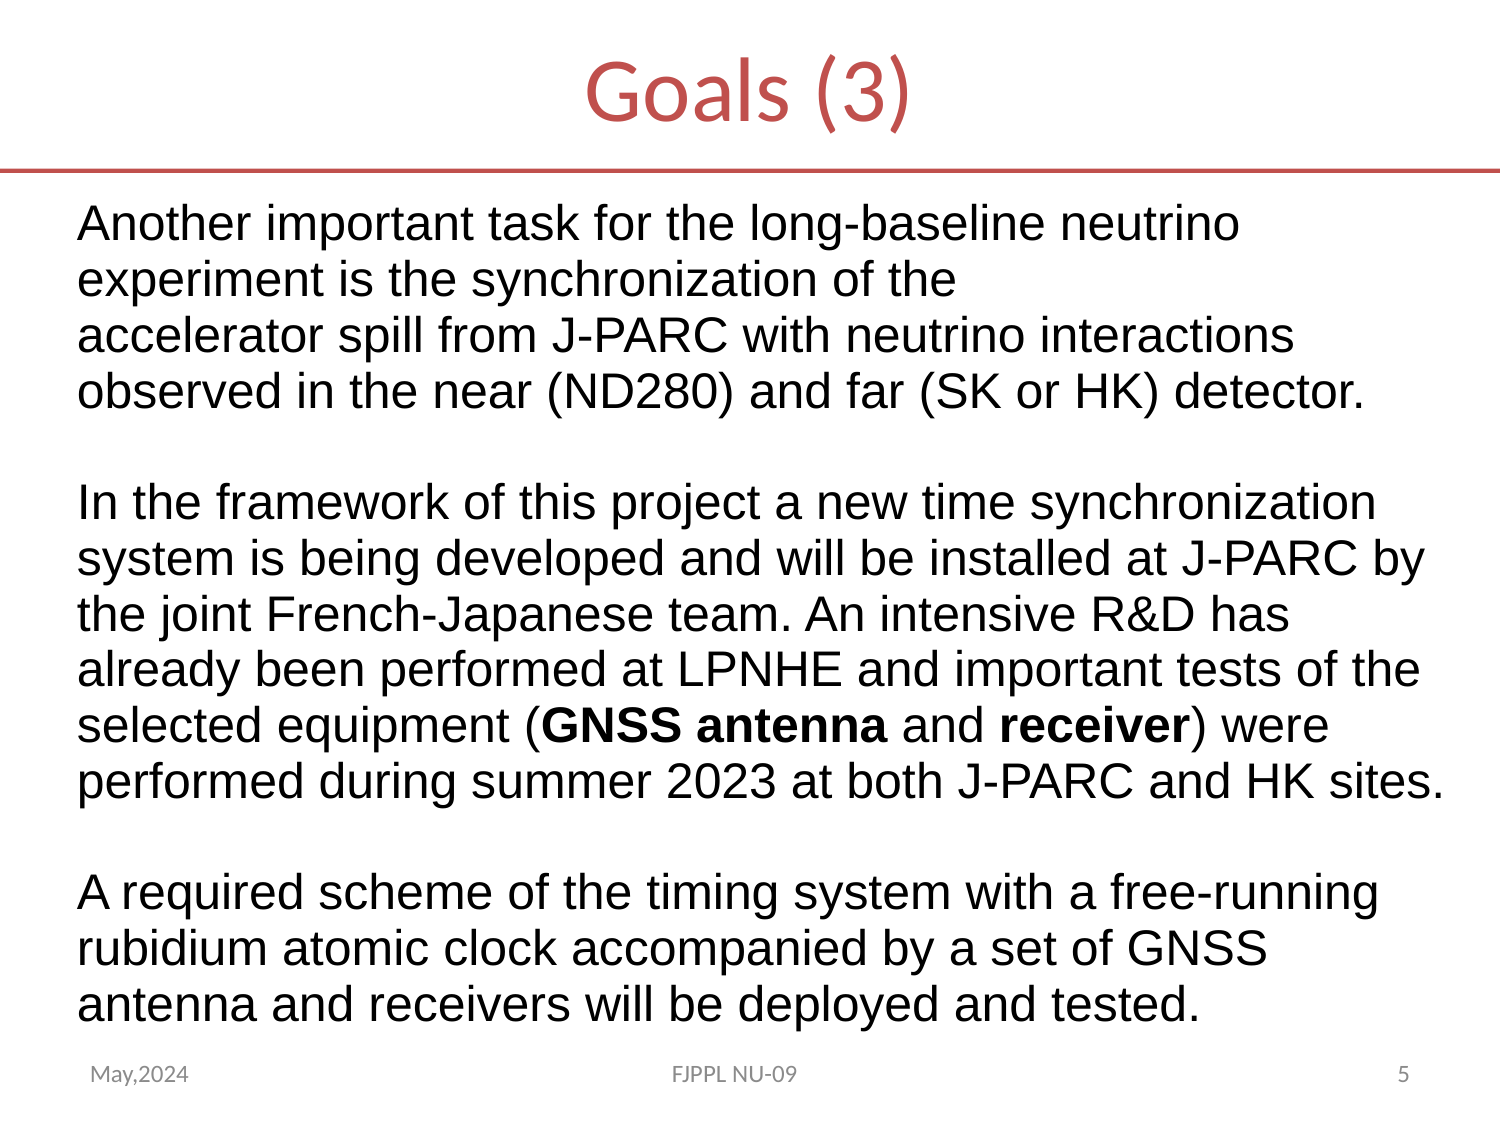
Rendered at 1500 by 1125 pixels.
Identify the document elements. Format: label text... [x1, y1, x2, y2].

text_box FJPPL NU-09 [464, 1042, 1005, 1103]
text_box Goals (3) [75, 29, 1425, 141]
text_box May,2024 [74, 1042, 425, 1103]
text_box 13 [1074, 1042, 1425, 1103]
text_box Another important task for the long-baseline neutrino experiment is the synchronization of the accelerator spill from J-PARC with neutrino interactions observed in the near (ND280) and far (SK or HK) detector. In the framework of this project a new time synchronization system is being developed and will be installed at J-PARC by the joint French-Japanese team. An intensive R&D has already been performed at LPNHE and important tests of the selected equipment (GNSS antenna and receiver) were performed during summer 2023 at both J-PARC and HK sites. A required scheme of the timing system with a free-running rubidium atomic clock accompanied by a set of GNSS antenna and receivers will be deployed and tested. [62, 188, 1477, 1040]
